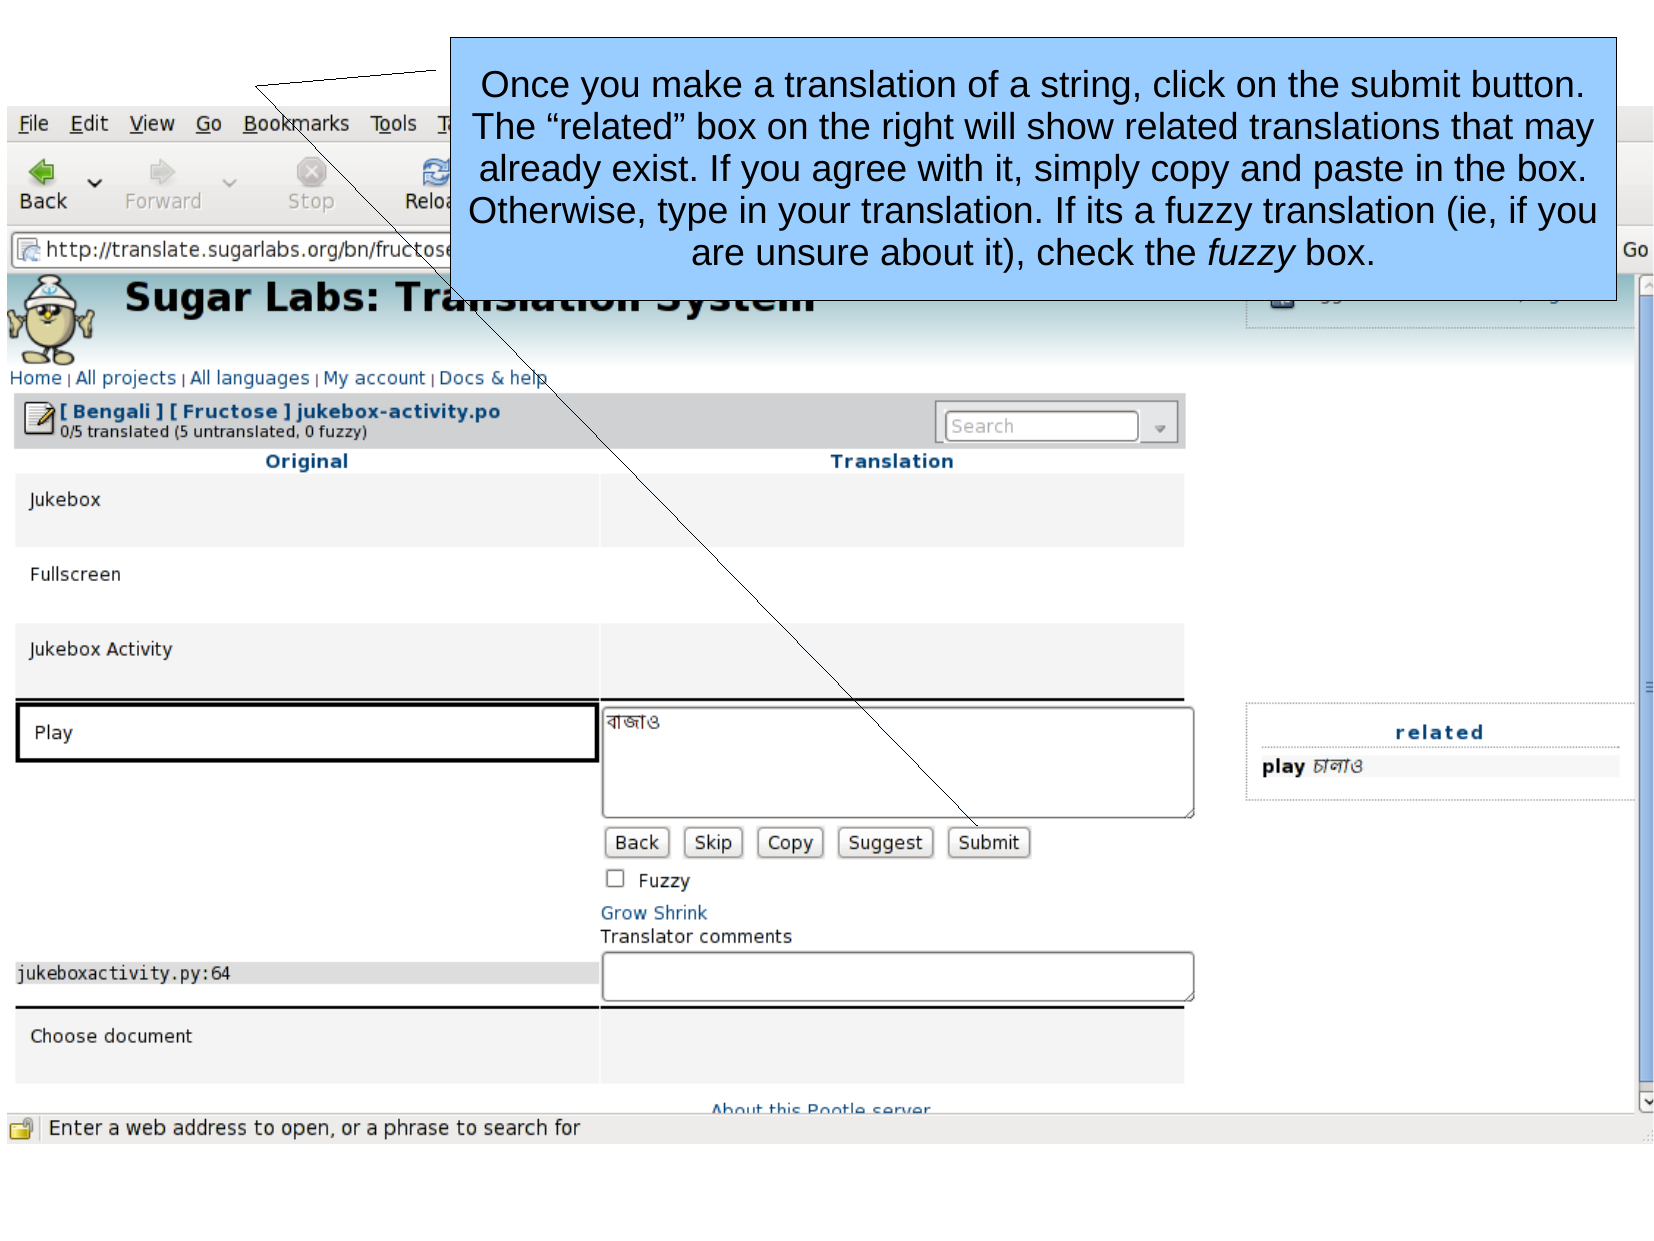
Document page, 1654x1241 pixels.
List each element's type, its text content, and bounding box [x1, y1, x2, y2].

text_box Once you make a translation of a string, click on the submit button. The “related” box on the right will show related translations that may already exist. If you agree with it, simply copy and paste in the box. Otherwise, type in your translation. If its a fuzzy translation (ie, if you are unsure about it), check the fuzzy box. [255, 37, 1617, 826]
picture [7, 106, 1654, 1144]
picture [276, 106, 450, 284]
